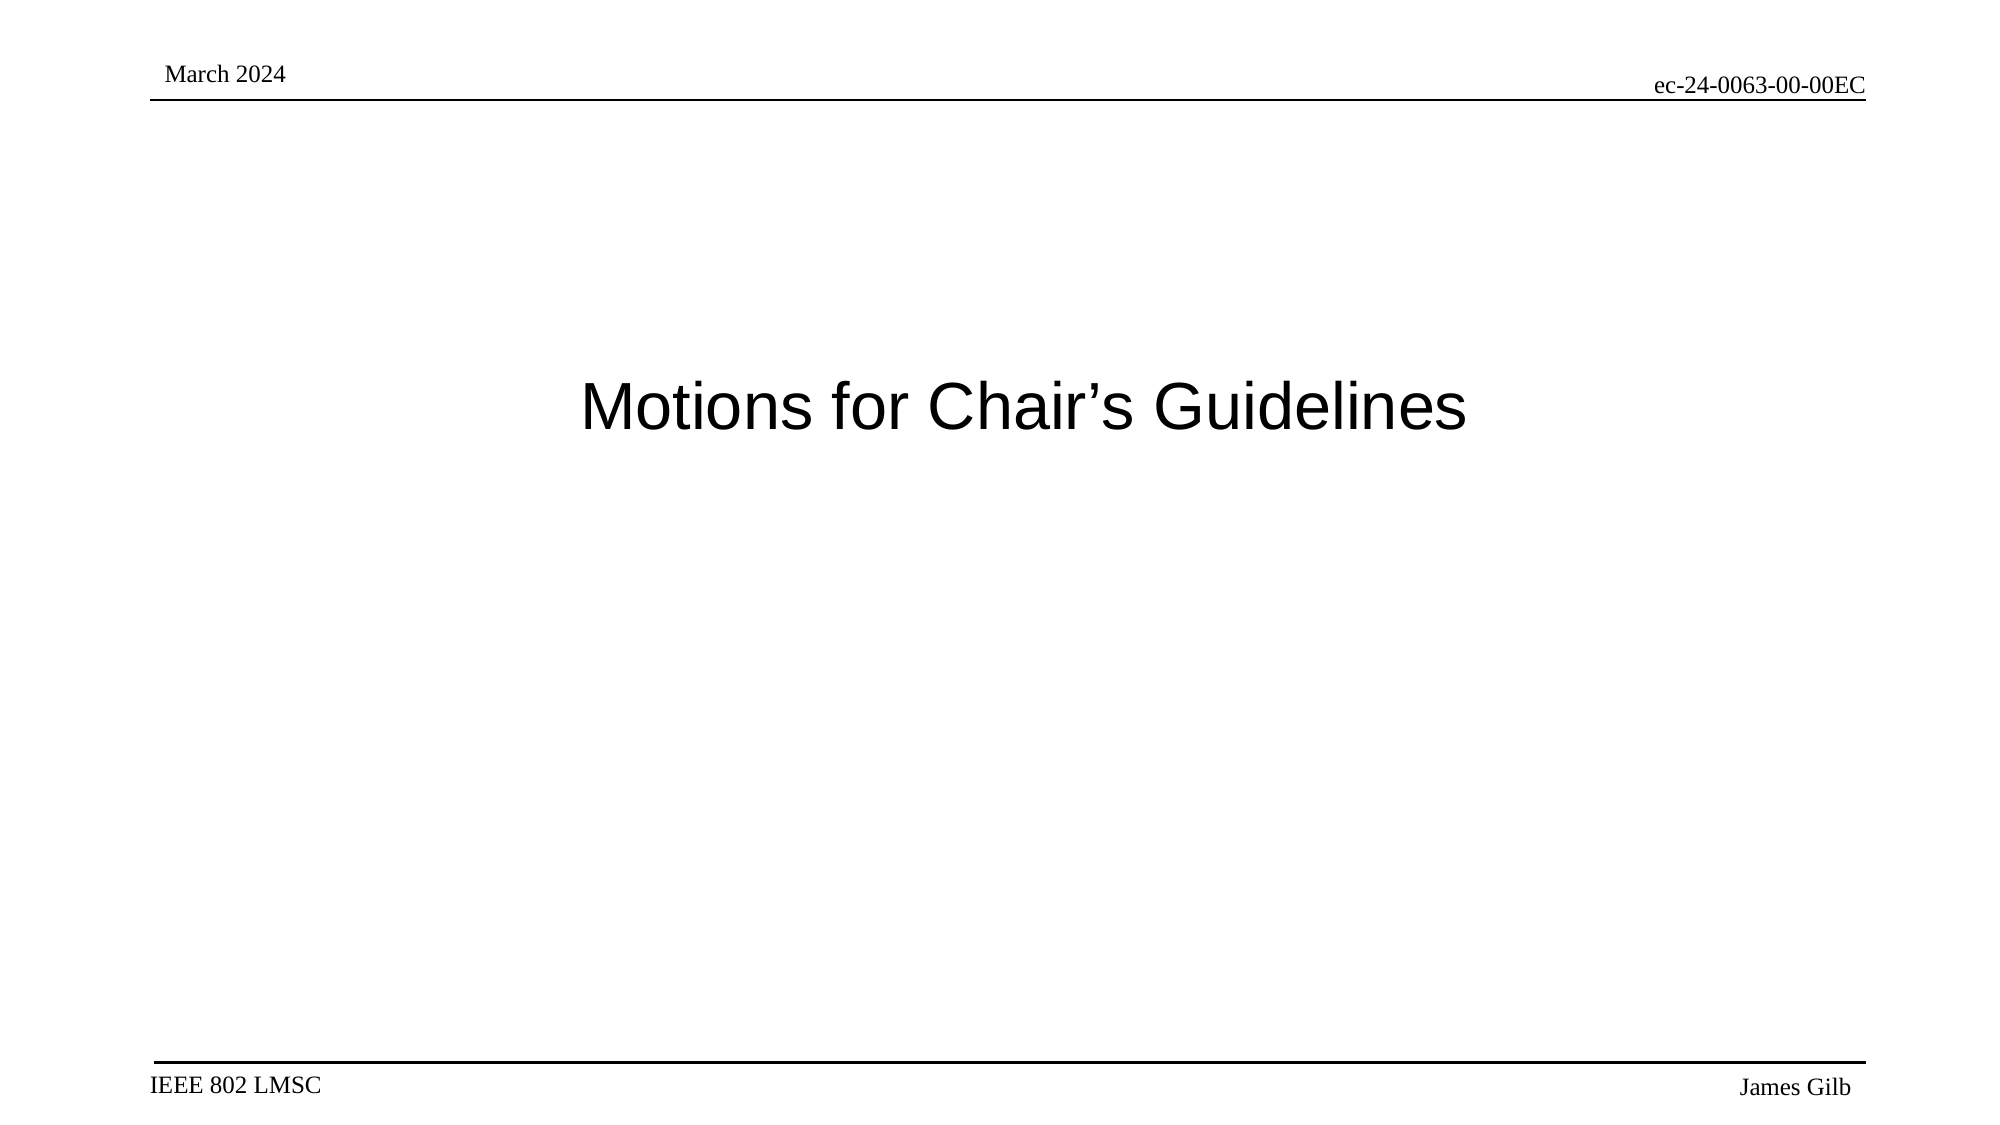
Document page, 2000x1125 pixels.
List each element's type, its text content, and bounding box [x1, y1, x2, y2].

subtitle Motions for Chair’s Guidelines [149, 112, 1900, 693]
